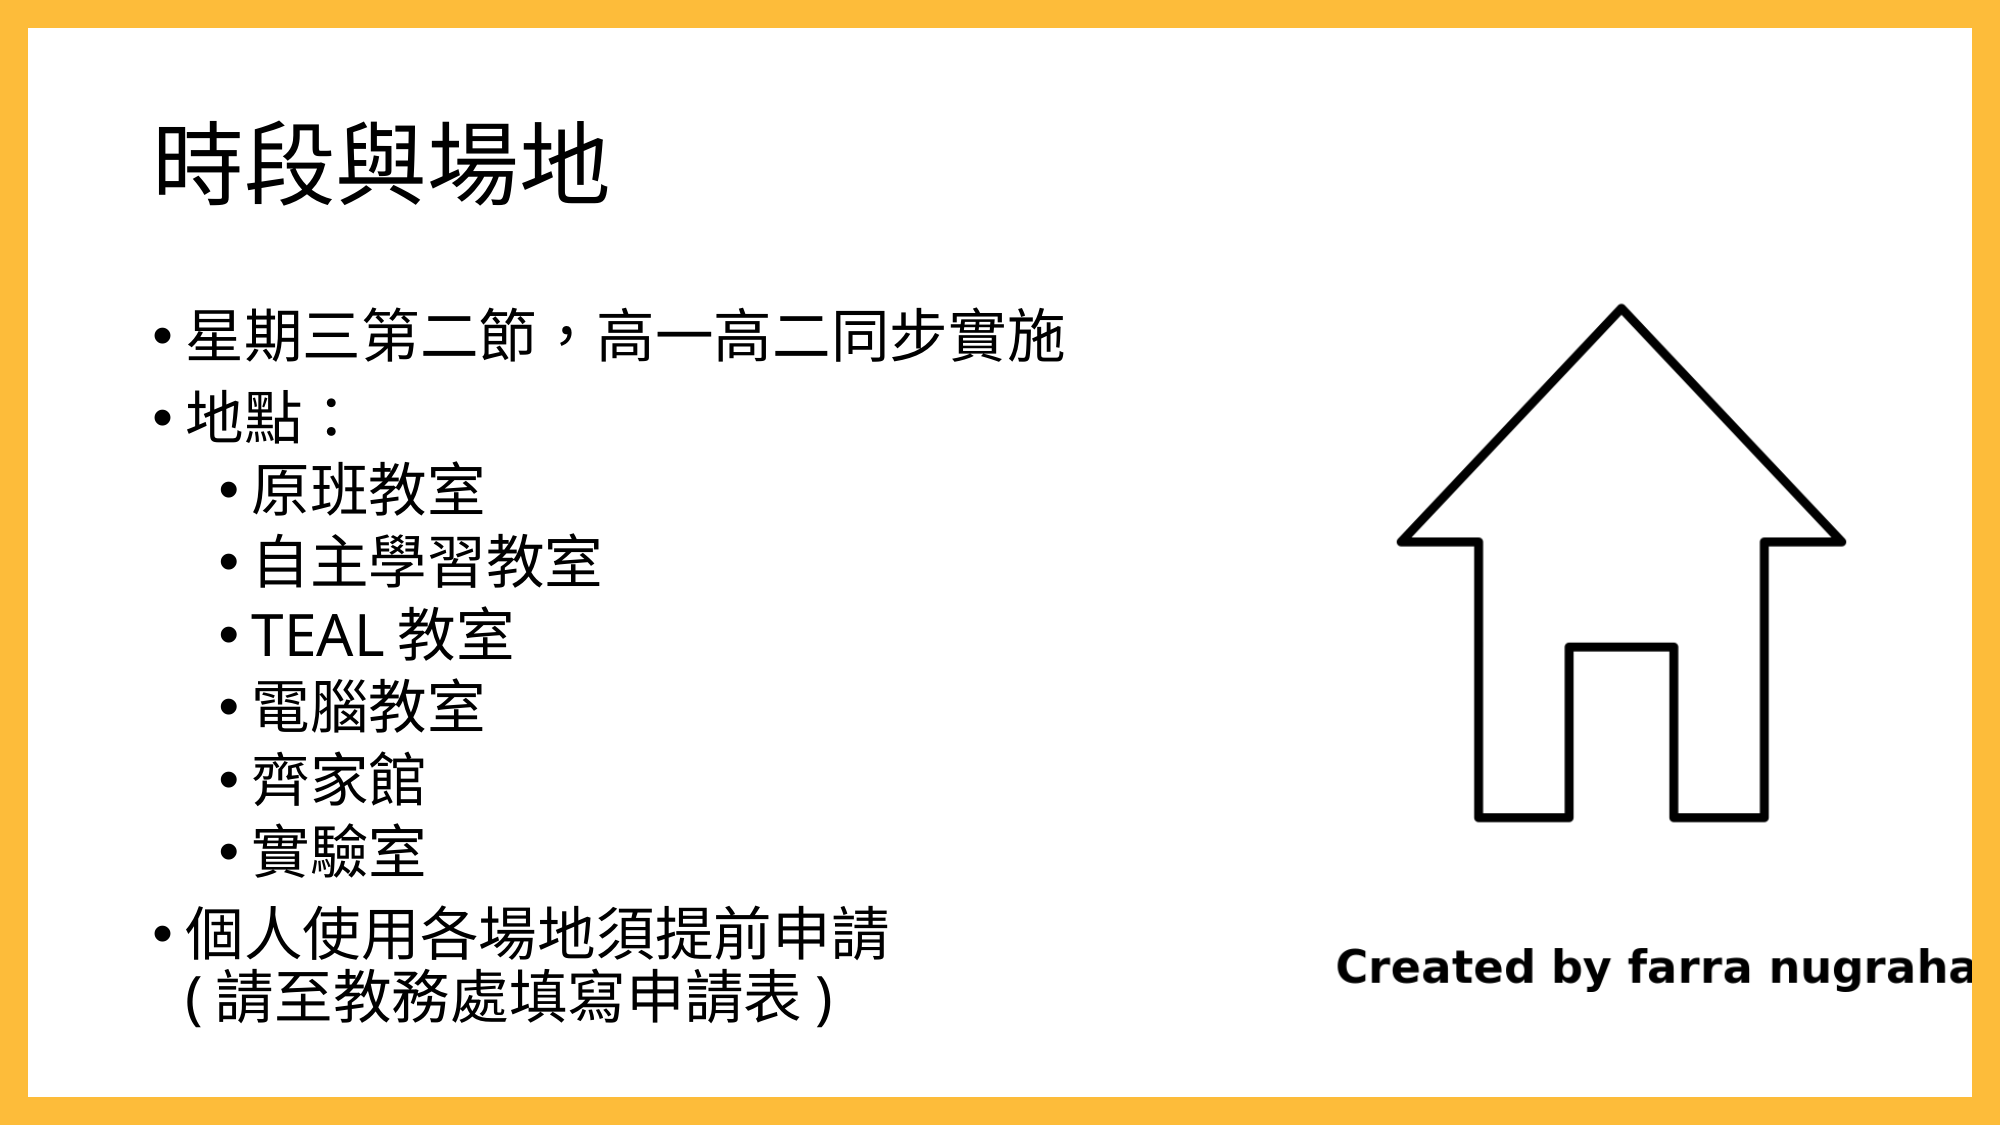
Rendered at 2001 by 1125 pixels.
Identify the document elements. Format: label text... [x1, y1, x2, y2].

picture [1264, 277, 1972, 992]
title 時段與場地 [137, 59, 1863, 278]
list 星期三第二節，高一高二同步實施 地點： 原班教室 自主學習教室 TEAL教室 電腦教室 齊家館 實驗室 個人使用各場地須提前申請 (請至教務處填寫申請表) [137, 299, 1863, 1048]
